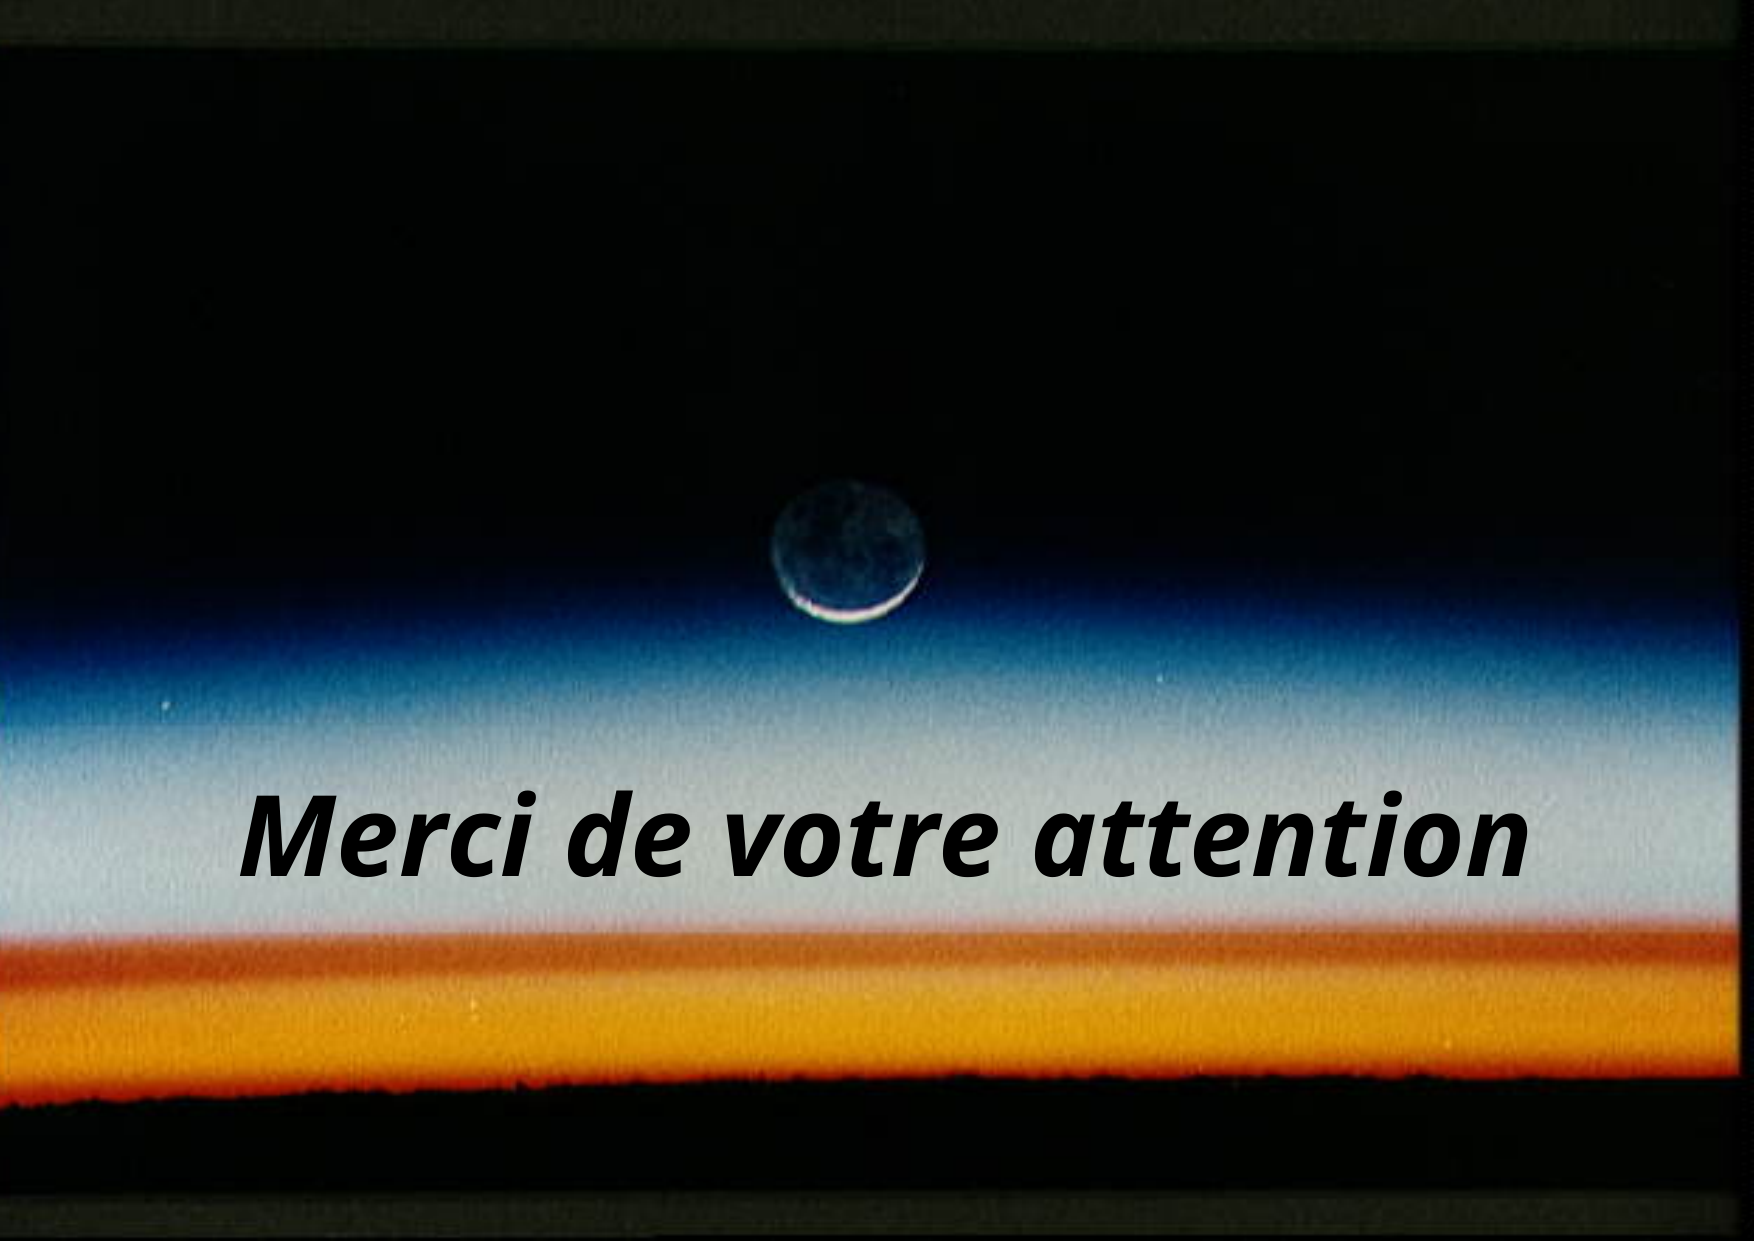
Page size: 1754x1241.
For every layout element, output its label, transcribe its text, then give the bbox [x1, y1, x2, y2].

picture [0, 0, 1754, 1241]
text_box Merci de votre attention [96, 748, 1676, 895]
